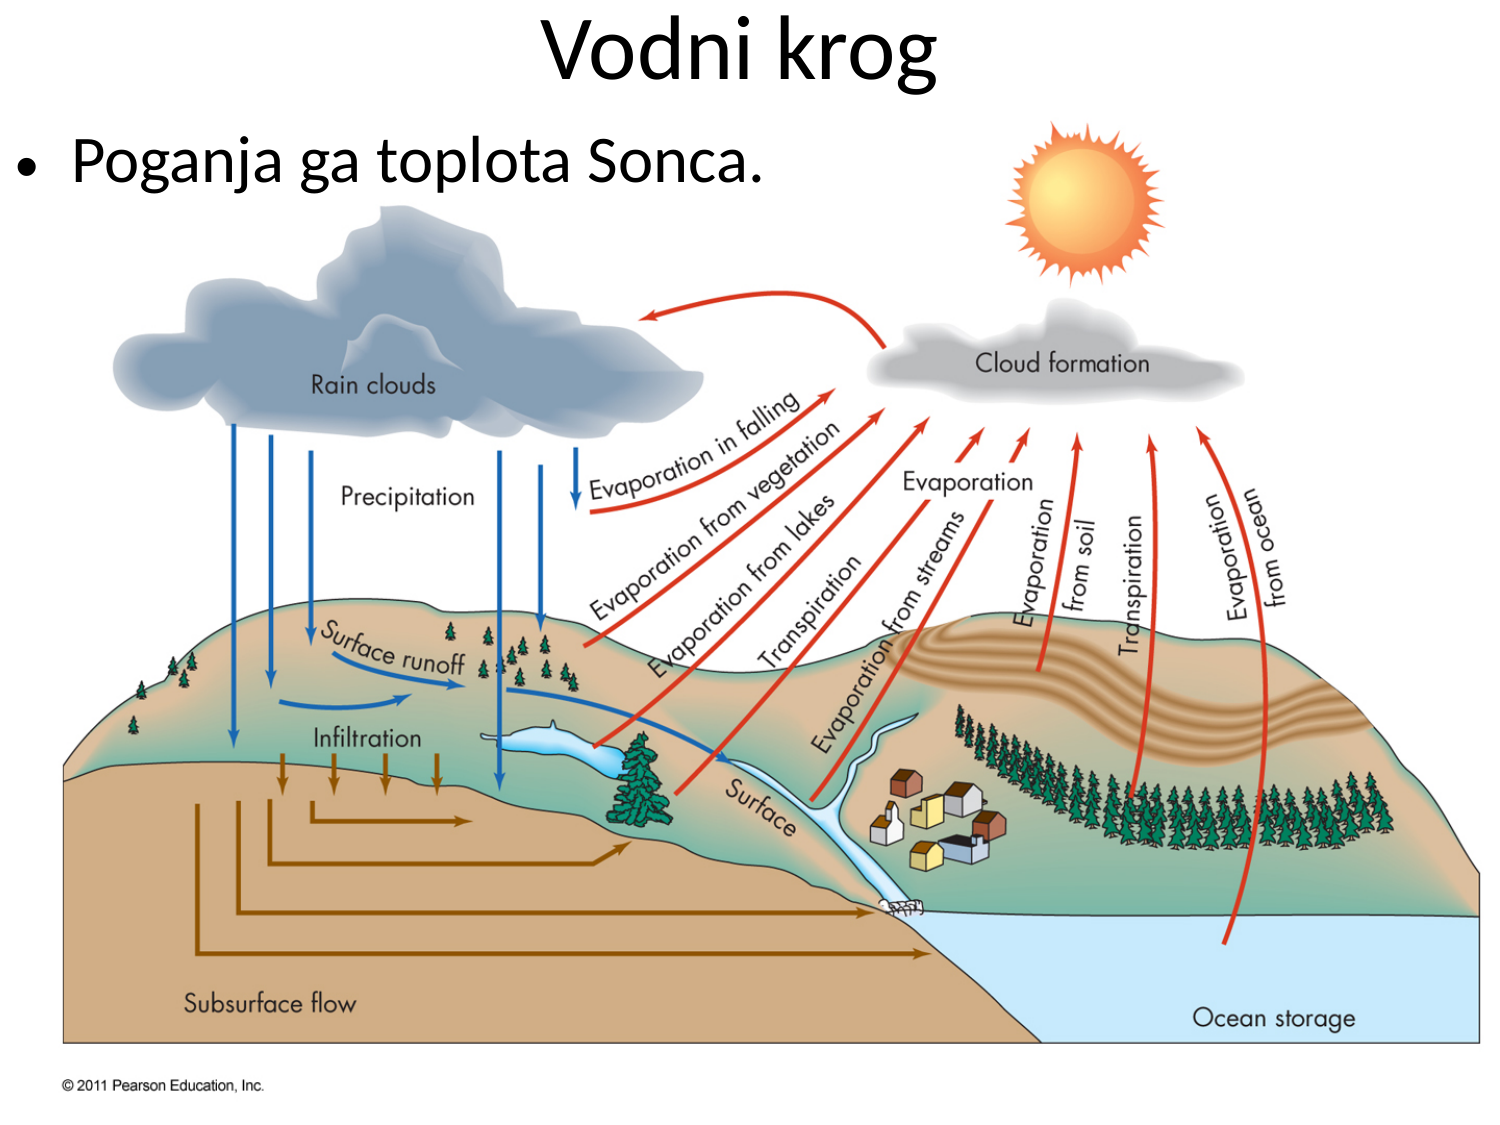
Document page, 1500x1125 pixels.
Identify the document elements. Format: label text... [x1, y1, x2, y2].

title Vodni krog [64, 0, 1415, 114]
picture [42, 101, 1500, 1125]
list Poganja ga toplota Sonca. [0, 125, 1350, 220]
